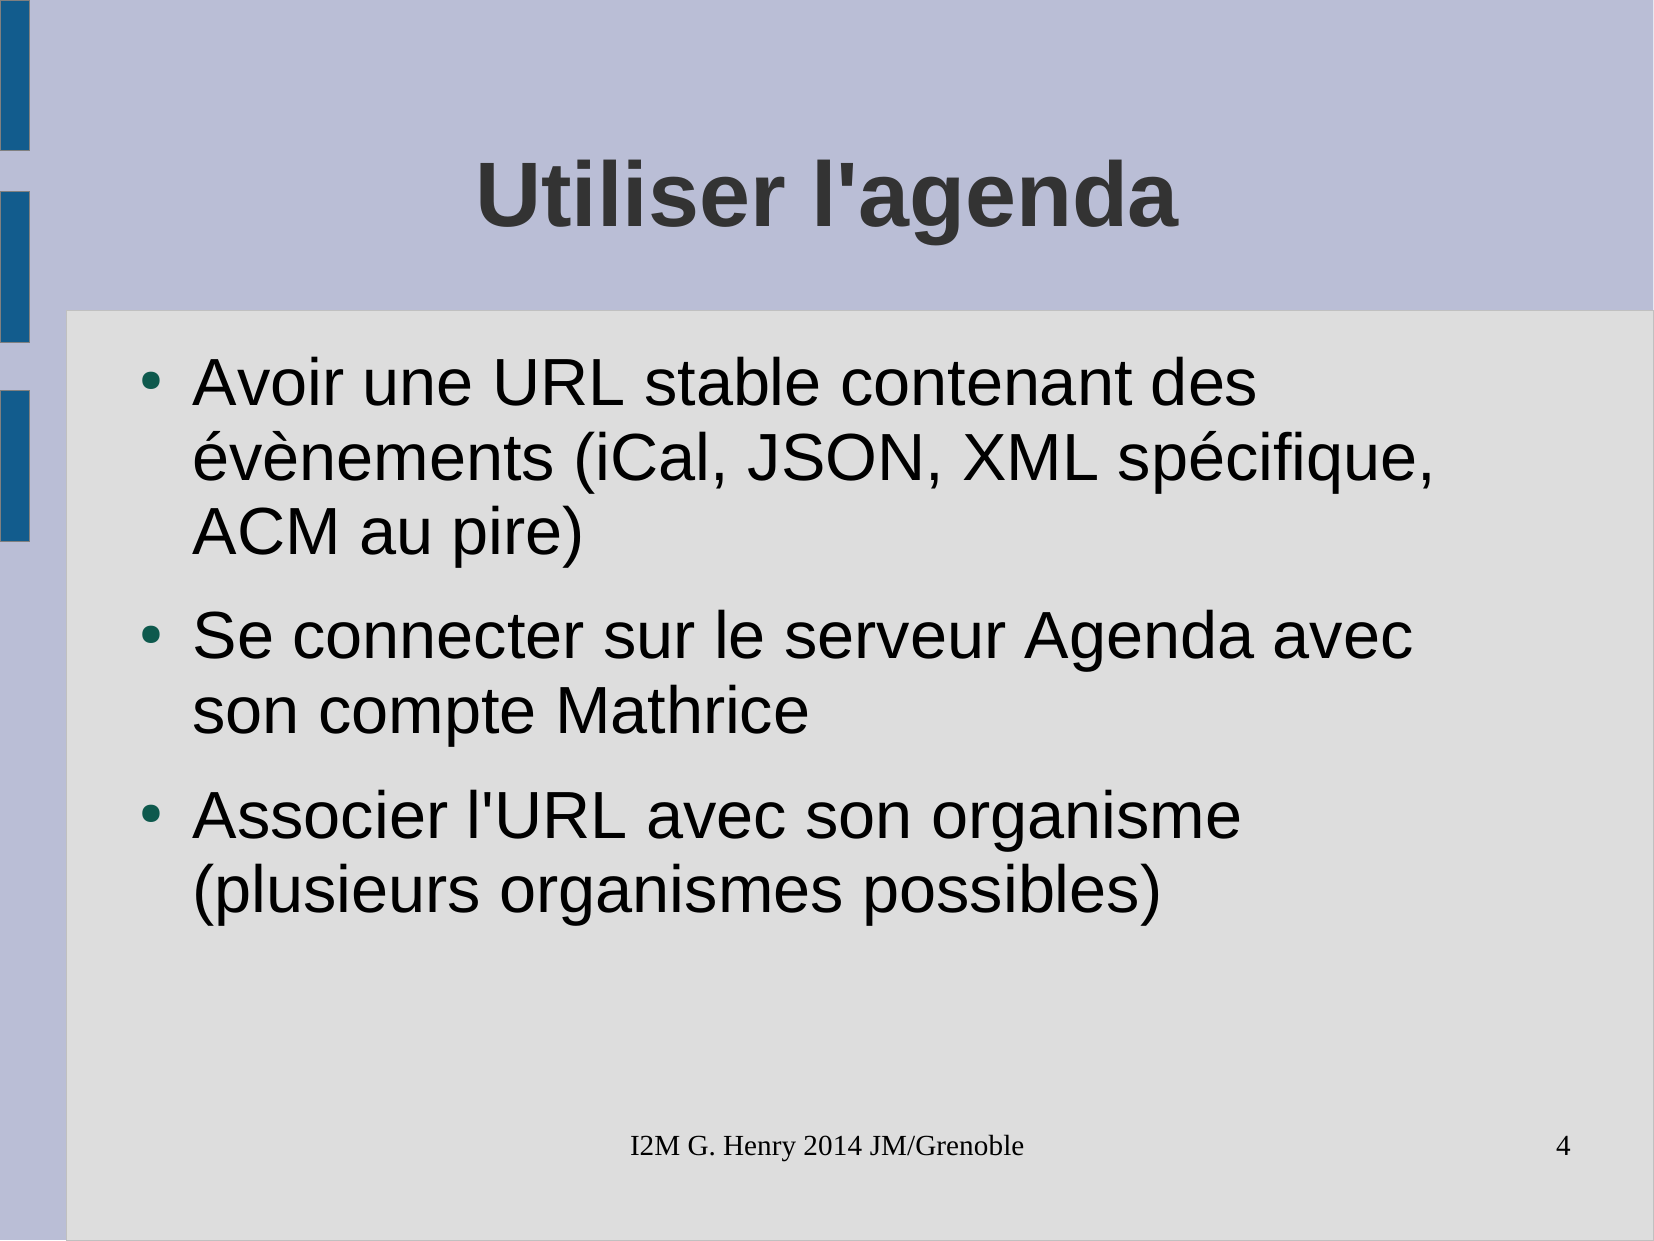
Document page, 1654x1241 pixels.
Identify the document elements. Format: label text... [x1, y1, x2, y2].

title Utiliser l'agenda [121, 91, 1534, 299]
list Avoir une URL stable contenant des évènements (iCal, JSON, XML spécifique, ACM au pire) Se connecter sur le serveur Agenda avec son compte Mathrice Associer l'URL avec son organisme (plusieurs organismes possibles) [121, 344, 1534, 1127]
